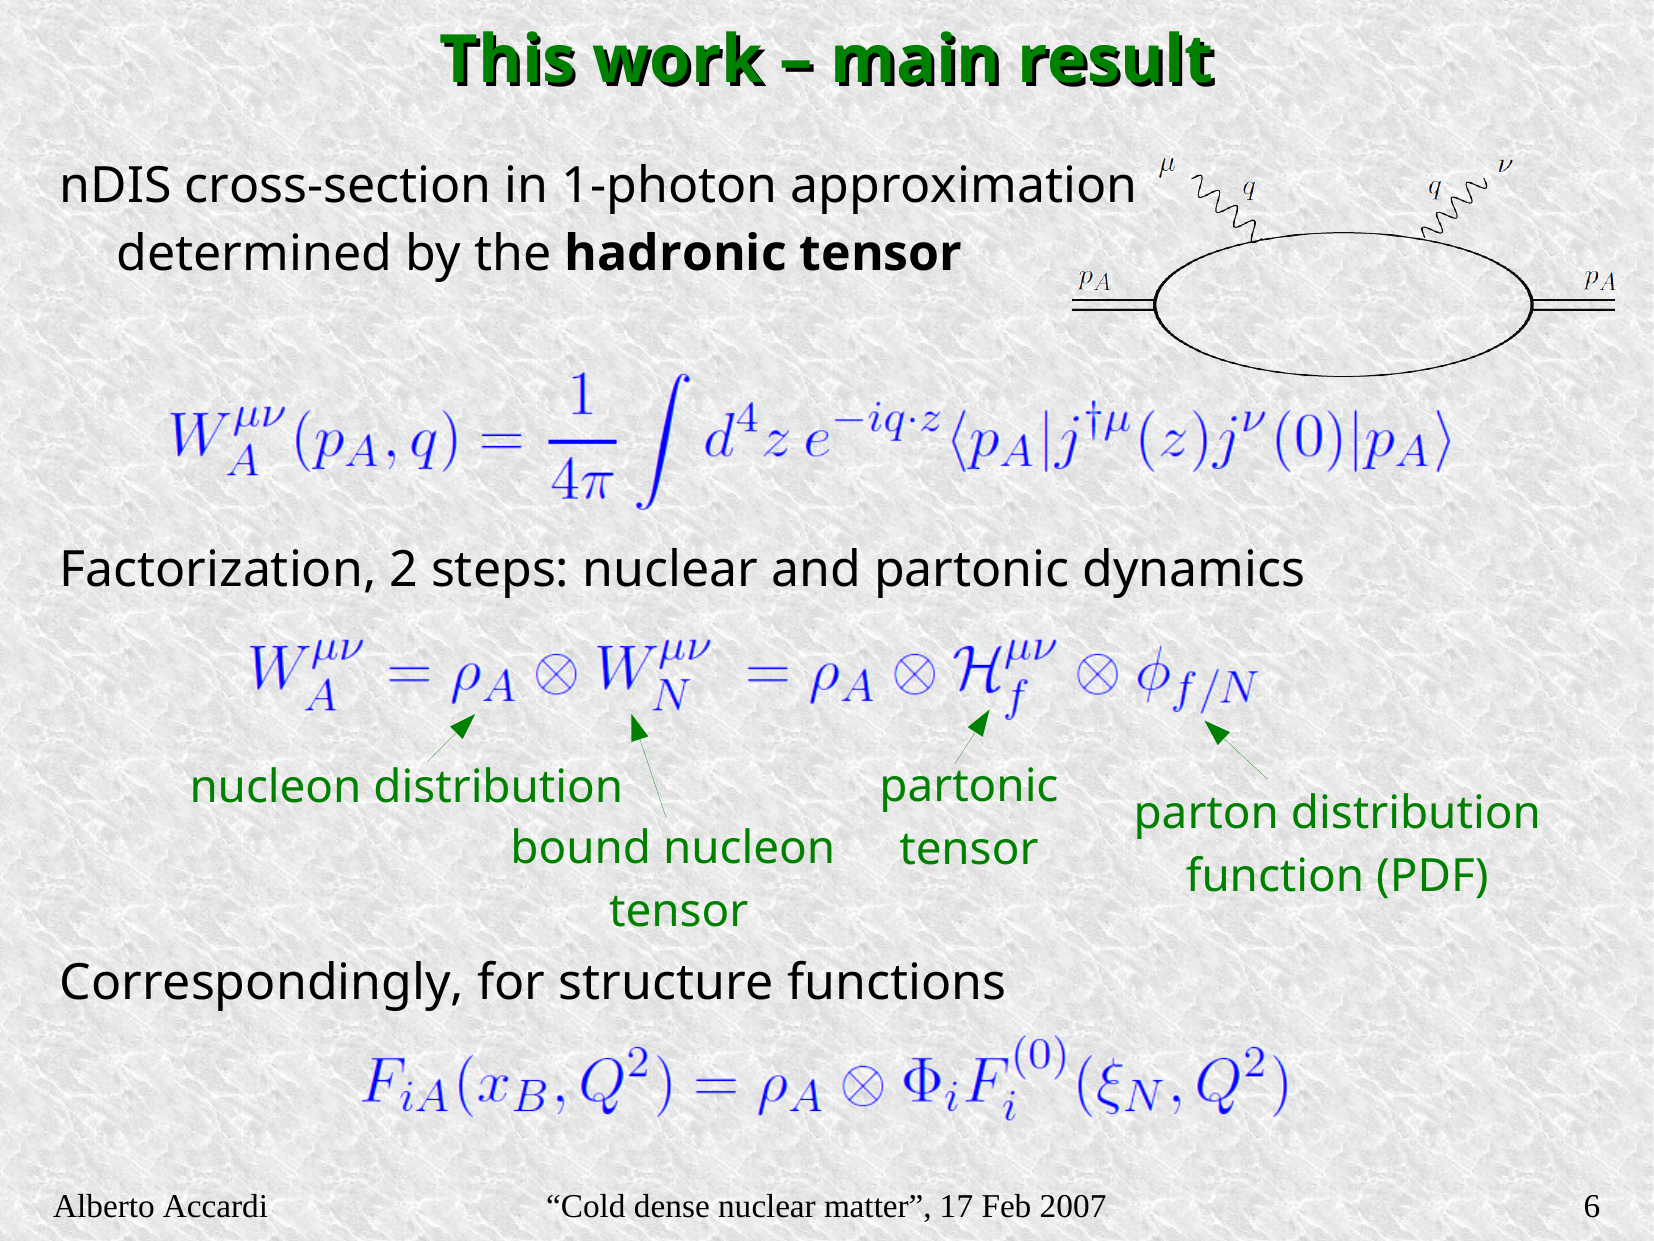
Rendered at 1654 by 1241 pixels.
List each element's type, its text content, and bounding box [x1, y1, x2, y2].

text_box Factorization, 2 steps: nuclear and partonic dynamics [44, 525, 1634, 601]
text_box partonic tensor [864, 745, 1060, 871]
text_box parton distribution function (PDF) [1118, 772, 1525, 898]
text_box This work – main result [29, 4, 1624, 132]
text_box nDIS cross-section in 1-photon approximation determined by the hadronic tensor [44, 141, 1634, 277]
text_box bound nucleon tensor [495, 807, 837, 933]
text_box nucleon distribution [174, 746, 608, 817]
text_box Correspondingly, for structure functions [44, 938, 1634, 1014]
picture [0, 0, 1654, 1241]
